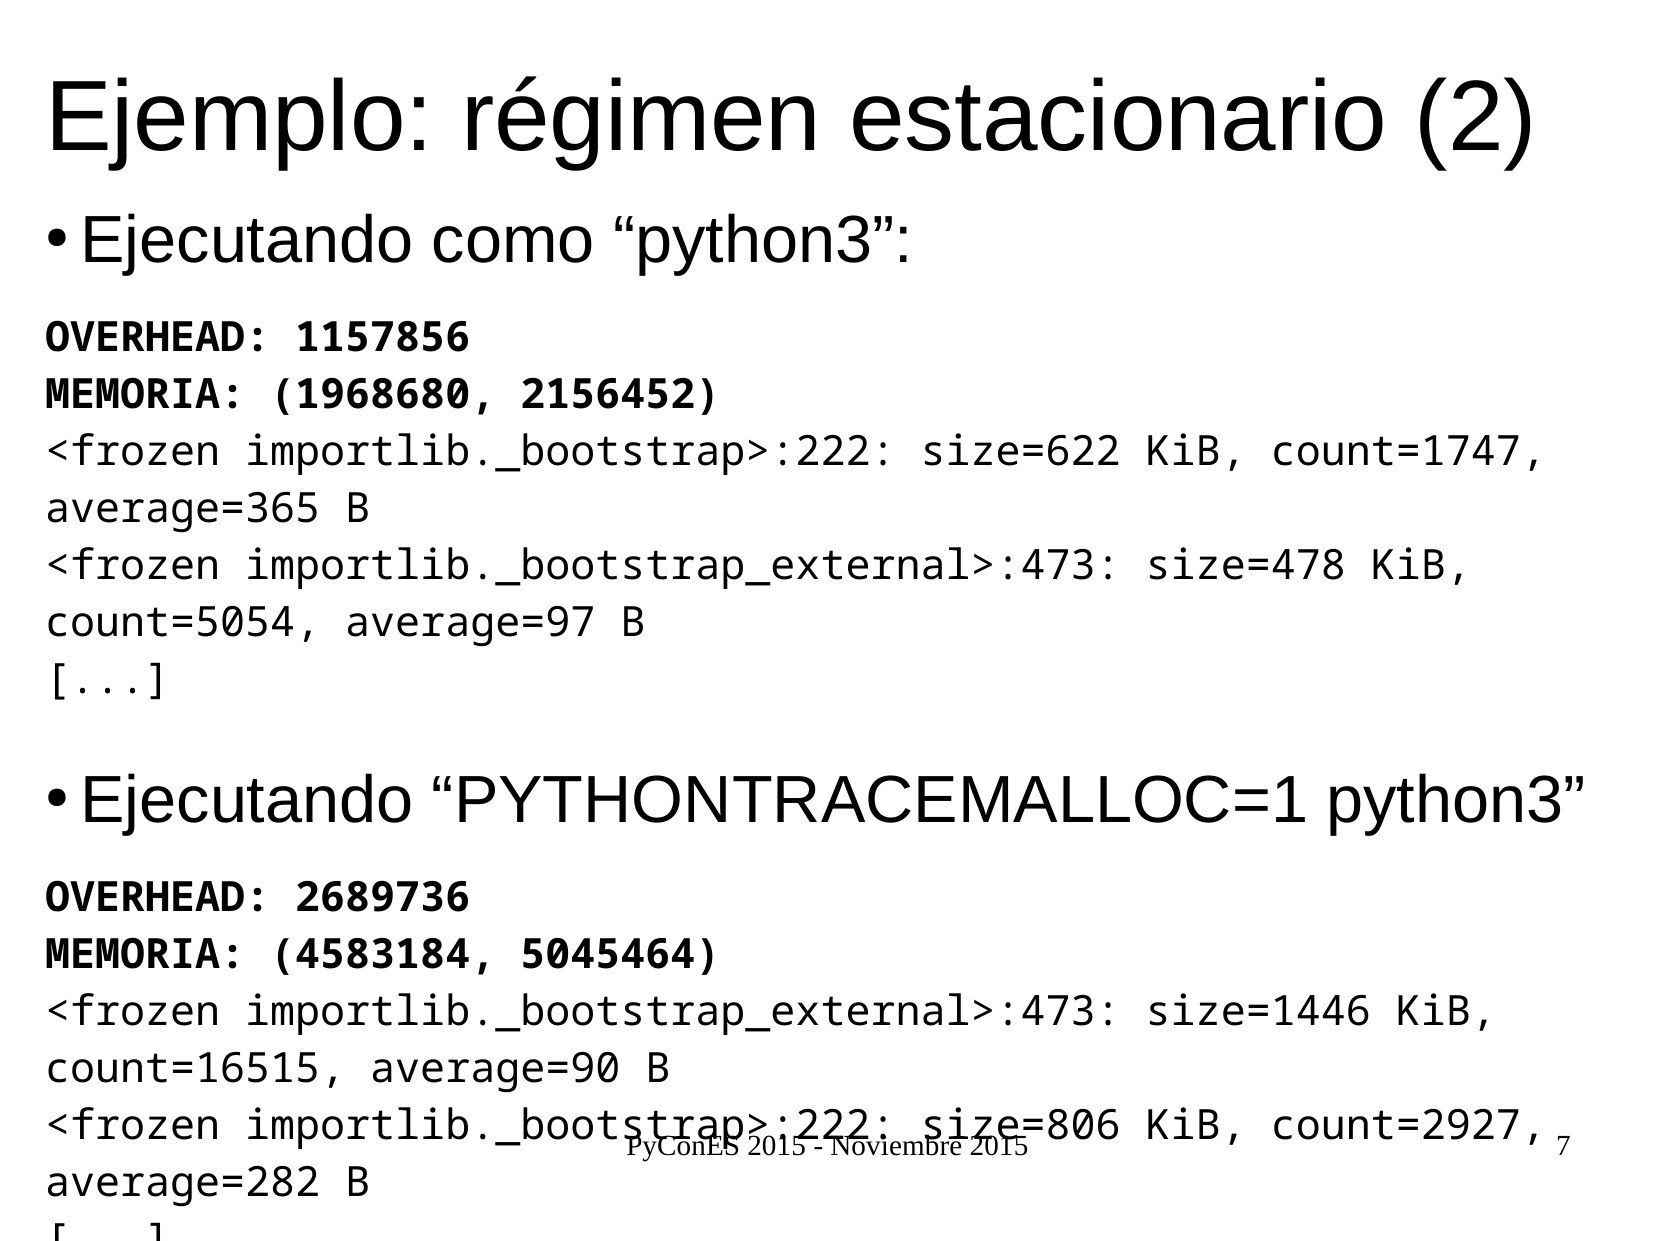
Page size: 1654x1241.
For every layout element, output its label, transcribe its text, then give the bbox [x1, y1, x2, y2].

subtitle Ejemplo: régimen estacionario (2) Ejecutando como “python3”: OVERHEAD: 1157856 MEMORIA: (1968680, 2156452) <frozen importlib._bootstrap>:222: size=622 KiB, count=1747, average=365 B <frozen importlib._bootstrap_external>:473: size=478 KiB, count=5054, average=97 B [...] Ejecutando “PYTHONTRACEMALLOC=1 python3” OVERHEAD: 2689736 MEMORIA: (4583184, 5045464) <frozen importlib._bootstrap_external>:473: size=1446 KiB, count=16515, average=90 B <frozen importlib._bootstrap>:222: size=806 KiB, count=2927, average=282 B [...] [45, 60, 1606, 1145]
